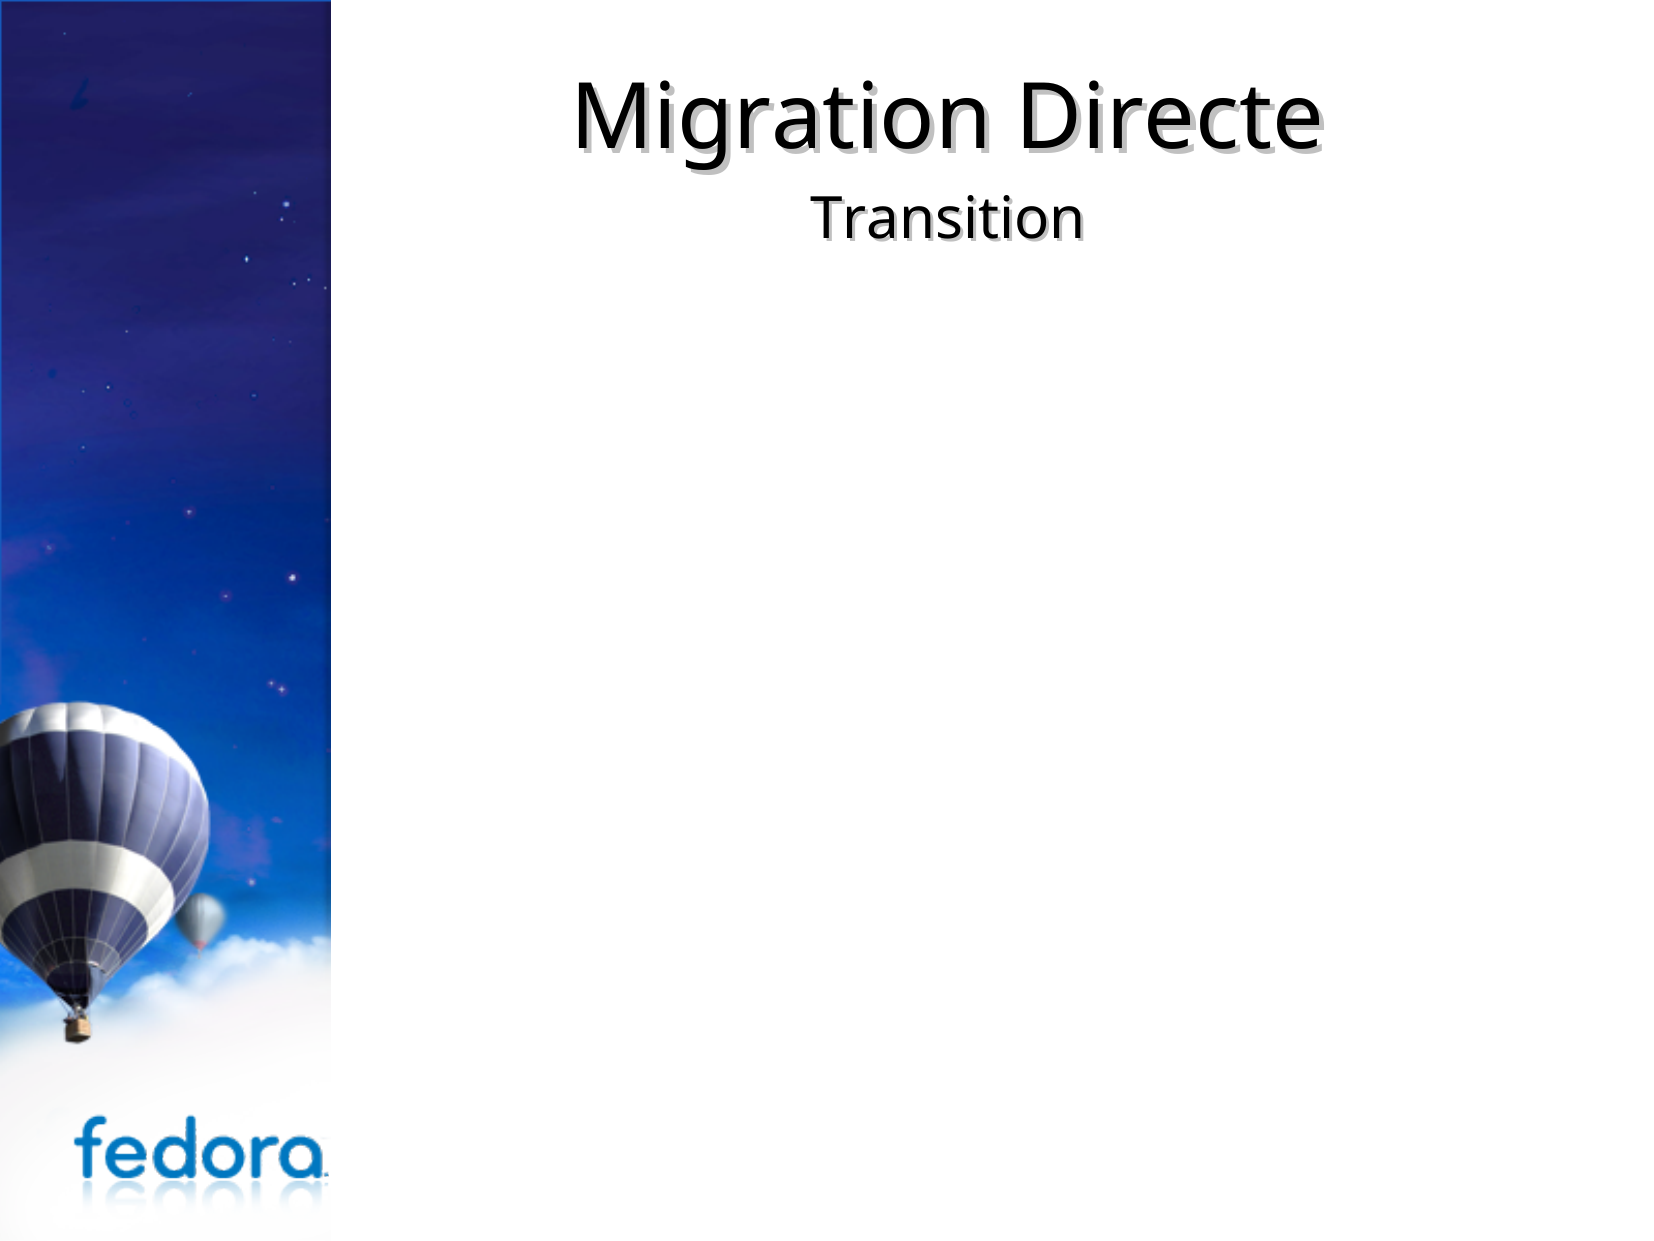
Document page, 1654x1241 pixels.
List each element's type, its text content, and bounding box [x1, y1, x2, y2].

picture [0, 0, 331, 1241]
title Migration Directe Transition [331, 49, 1571, 257]
